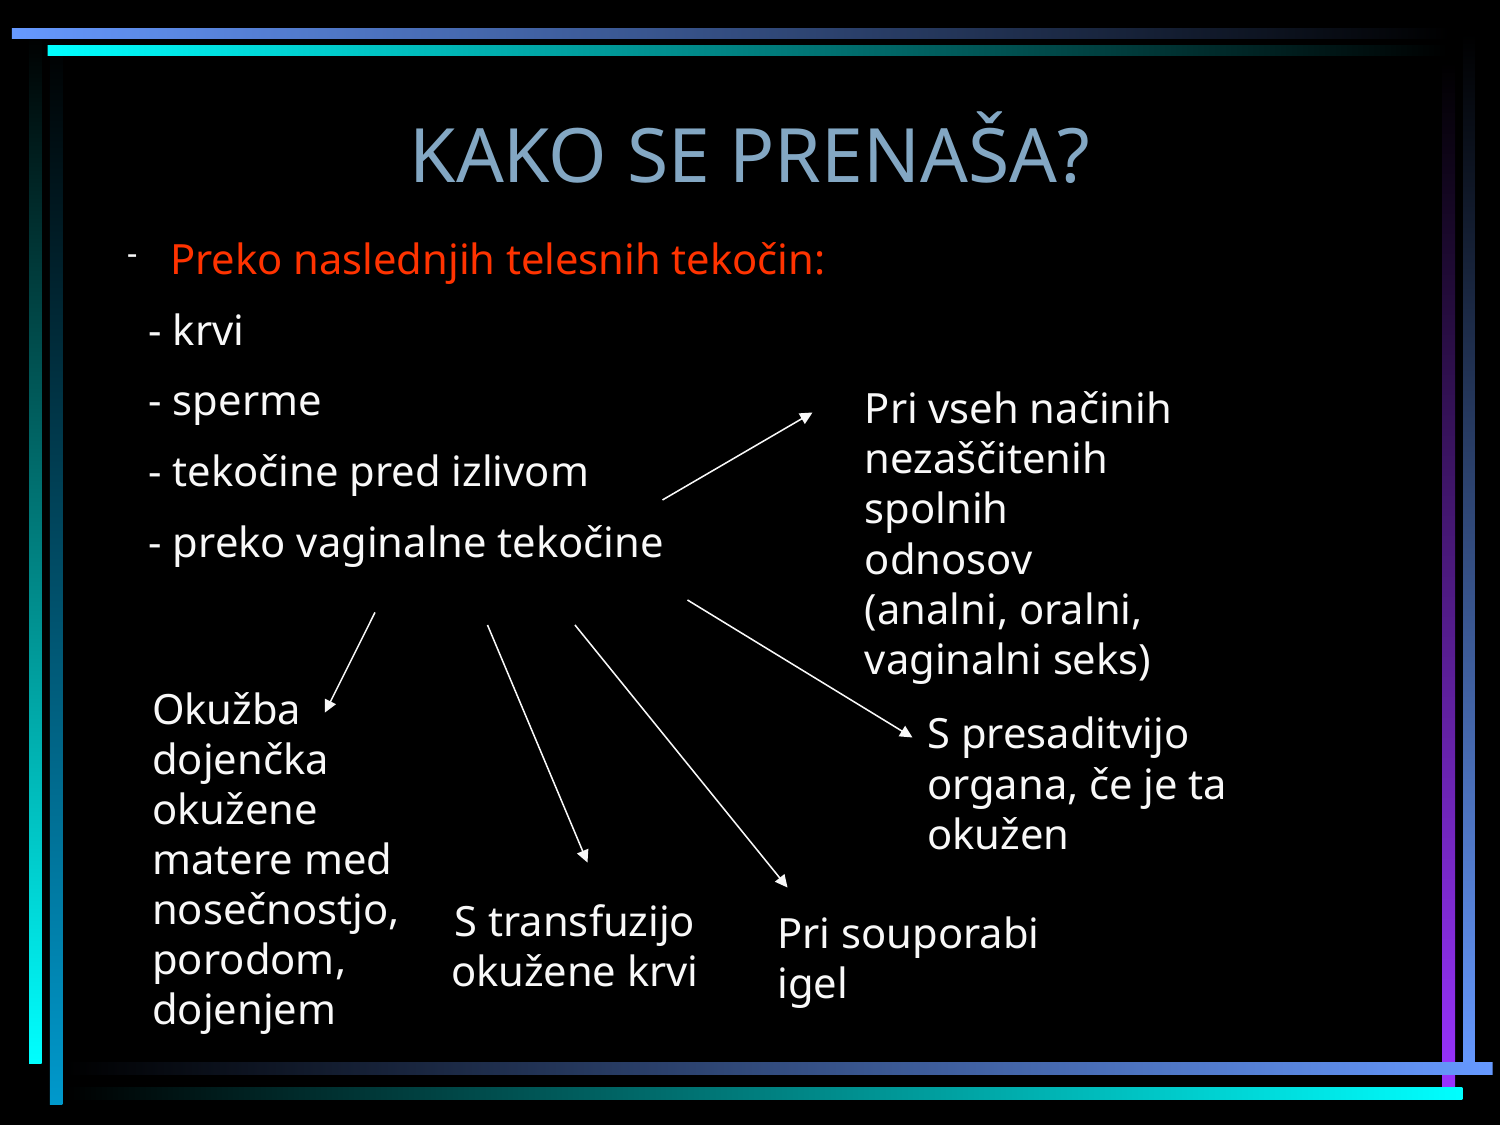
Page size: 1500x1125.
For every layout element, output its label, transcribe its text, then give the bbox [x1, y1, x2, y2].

text_box Okužba dojenčka okužene matere med nosečnostjo, porodom, dojenjem [137, 675, 463, 1040]
text_box KAKO SE PRENAŠA? [200, 99, 1300, 188]
text_box Pri souporabi igel [762, 899, 1063, 1015]
text_box Preko naslednjih telesnih tekočin: - krvi - sperme - tekočine pred izlivom - preko vaginalne tekočine [112, 224, 1213, 673]
text_box Pri vseh načinih nezaščitenih spolnih odnosov (analni, oralni, vaginalni seks) [849, 374, 1200, 690]
text_box S transfuzijo okužene krvi [412, 887, 738, 1003]
text_box S presaditvijo organa, če je ta okužen [912, 699, 1263, 865]
